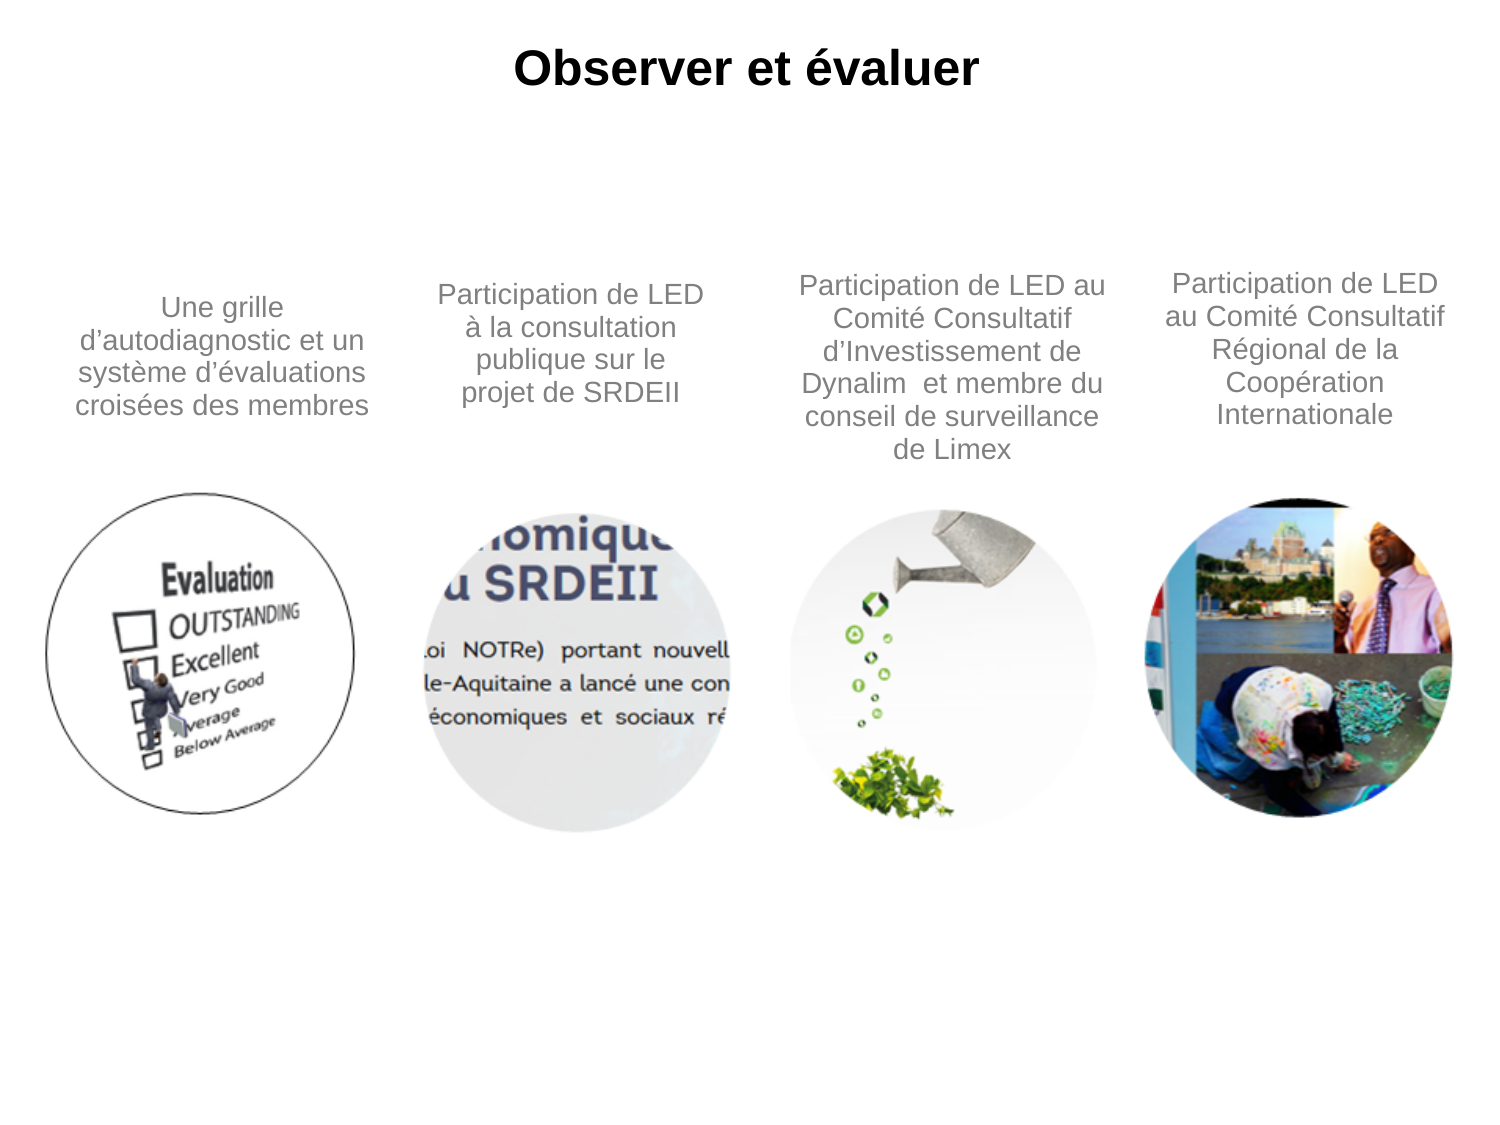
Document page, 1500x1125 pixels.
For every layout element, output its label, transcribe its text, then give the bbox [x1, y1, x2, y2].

text_box Participation de LED au Comité Consultatif Régional de la Coopération Internationale [1146, 259, 1465, 439]
picture [1131, 486, 1460, 824]
picture [41, 491, 361, 821]
text_box Une grille d’autodiagnostic et un système d’évaluations croisées des membres [47, 283, 398, 430]
picture [412, 501, 736, 839]
text_box Participation de LED à la consultation publique sur le projet de SRDEII [421, 270, 721, 417]
picture [780, 507, 1111, 852]
text_box Observer et évaluer [14, 32, 1480, 104]
text_box Participation de LED au Comité Consultatif d’Investissement de Dynalim et membre du conseil de surveillance de Limex [783, 261, 1123, 474]
